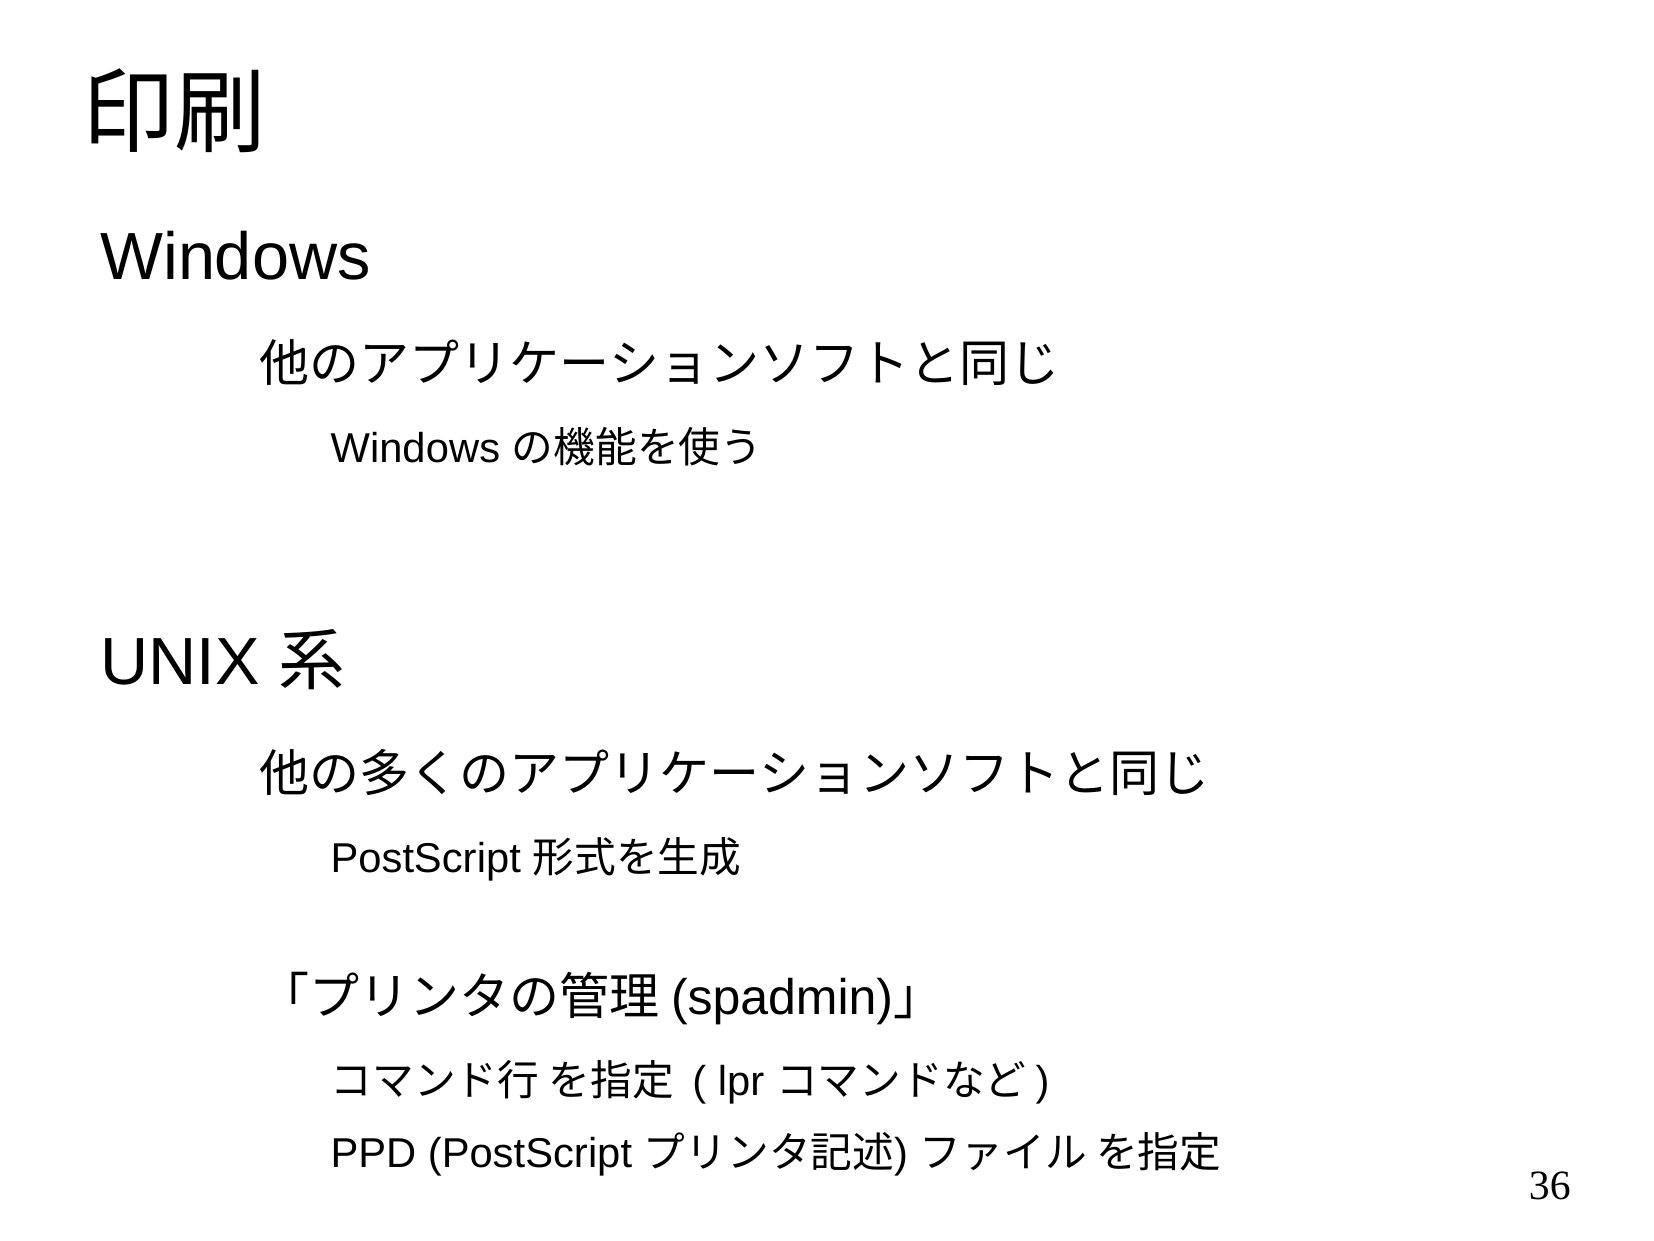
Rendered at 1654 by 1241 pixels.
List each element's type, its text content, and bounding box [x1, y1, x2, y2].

title 印刷 [82, 0, 1623, 213]
list Windows 他のアプリケーションソフトと同じ Windows の機能を使う UNIX 系 他の多くのアプリケーションソフトと同じ PostScript 形式を生成 「プリンタの管理 (spadmin)」 コマンド行 を指定 ( lpr コマンドなど ) PPD (PostScript プリンタ記述) ファイル を指定 詳細 http://jp.sun.com/starsuite/docs/ 「インストールの手引き」 [82, 219, 1571, 1153]
